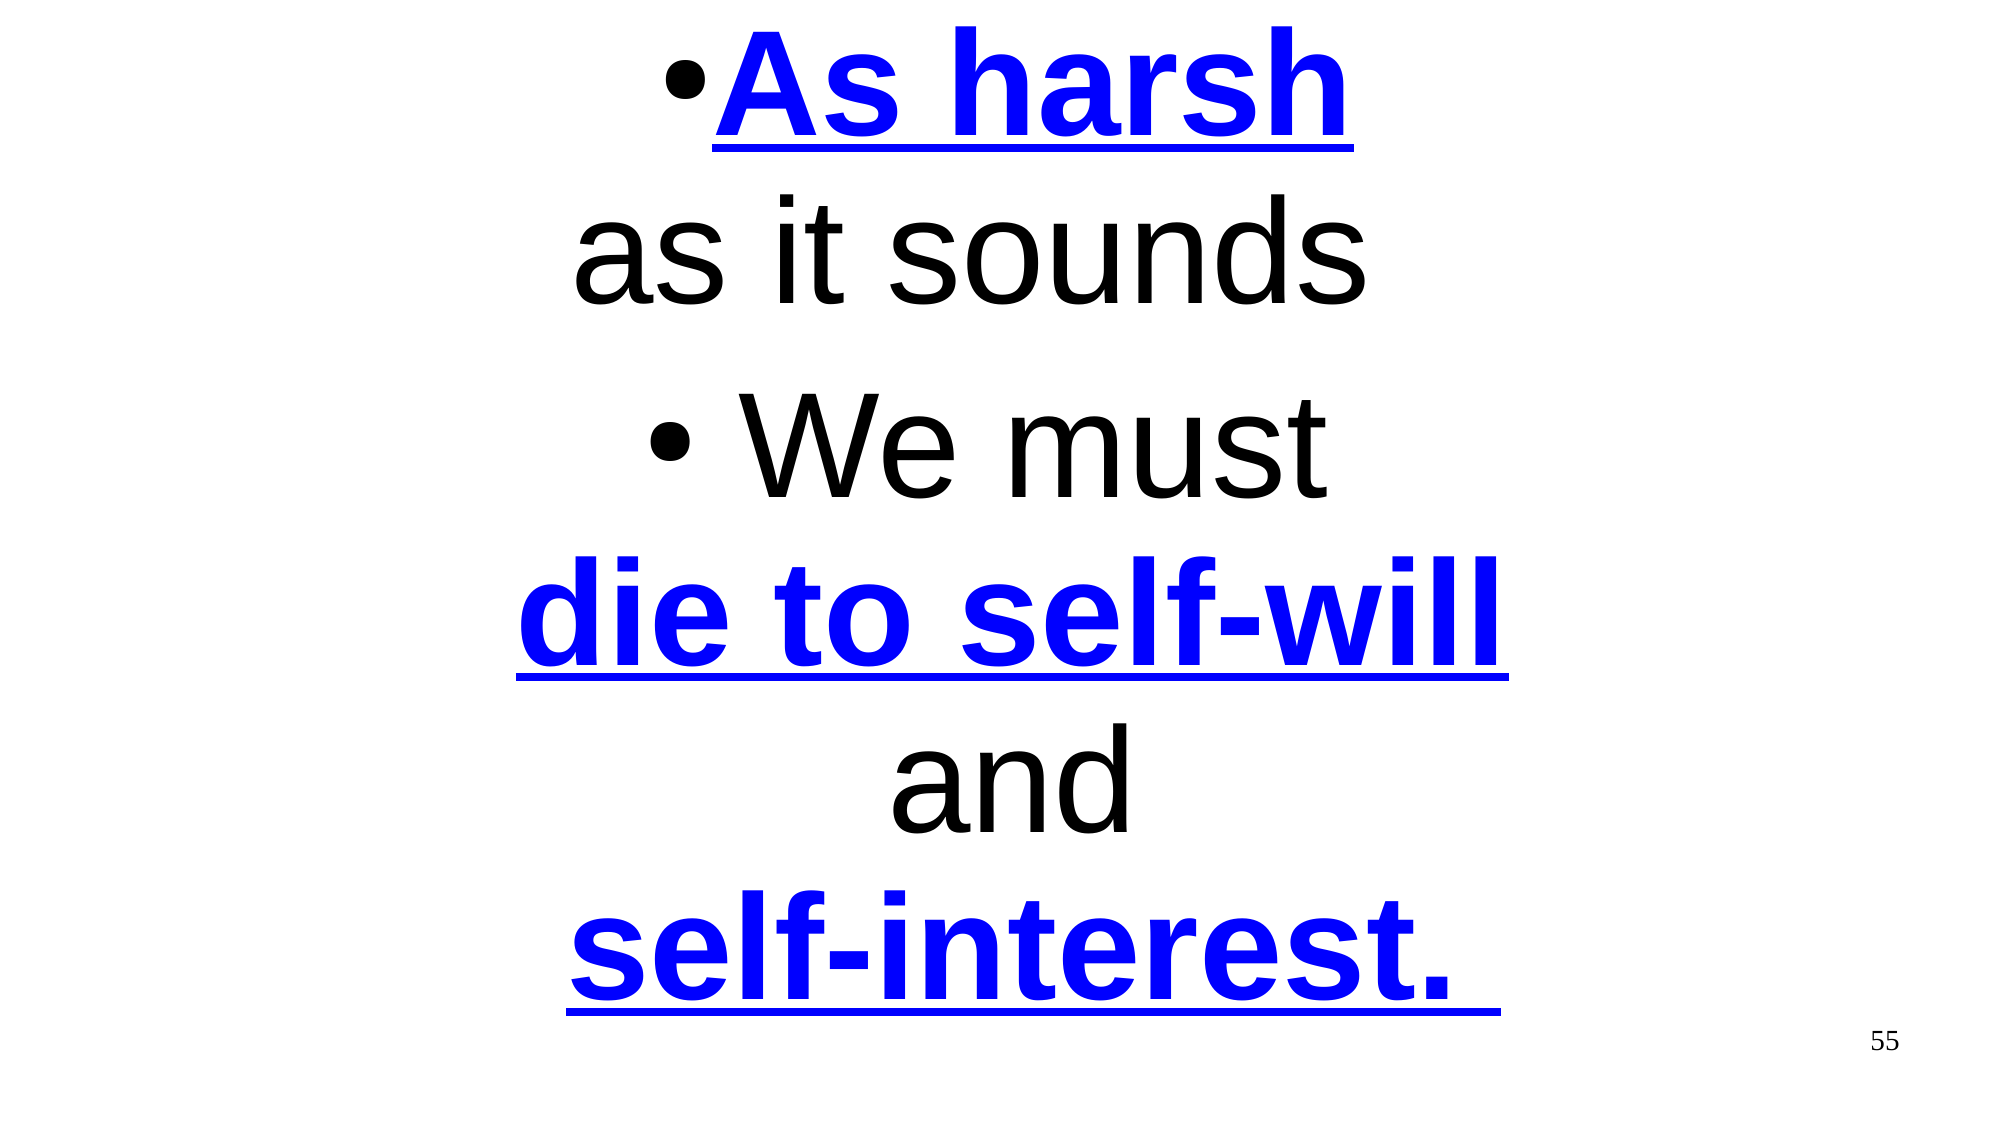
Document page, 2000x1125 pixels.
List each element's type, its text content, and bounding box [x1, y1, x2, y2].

list As harsh as it sounds We must die to self-will and self-interest. [0, 0, 1996, 1123]
